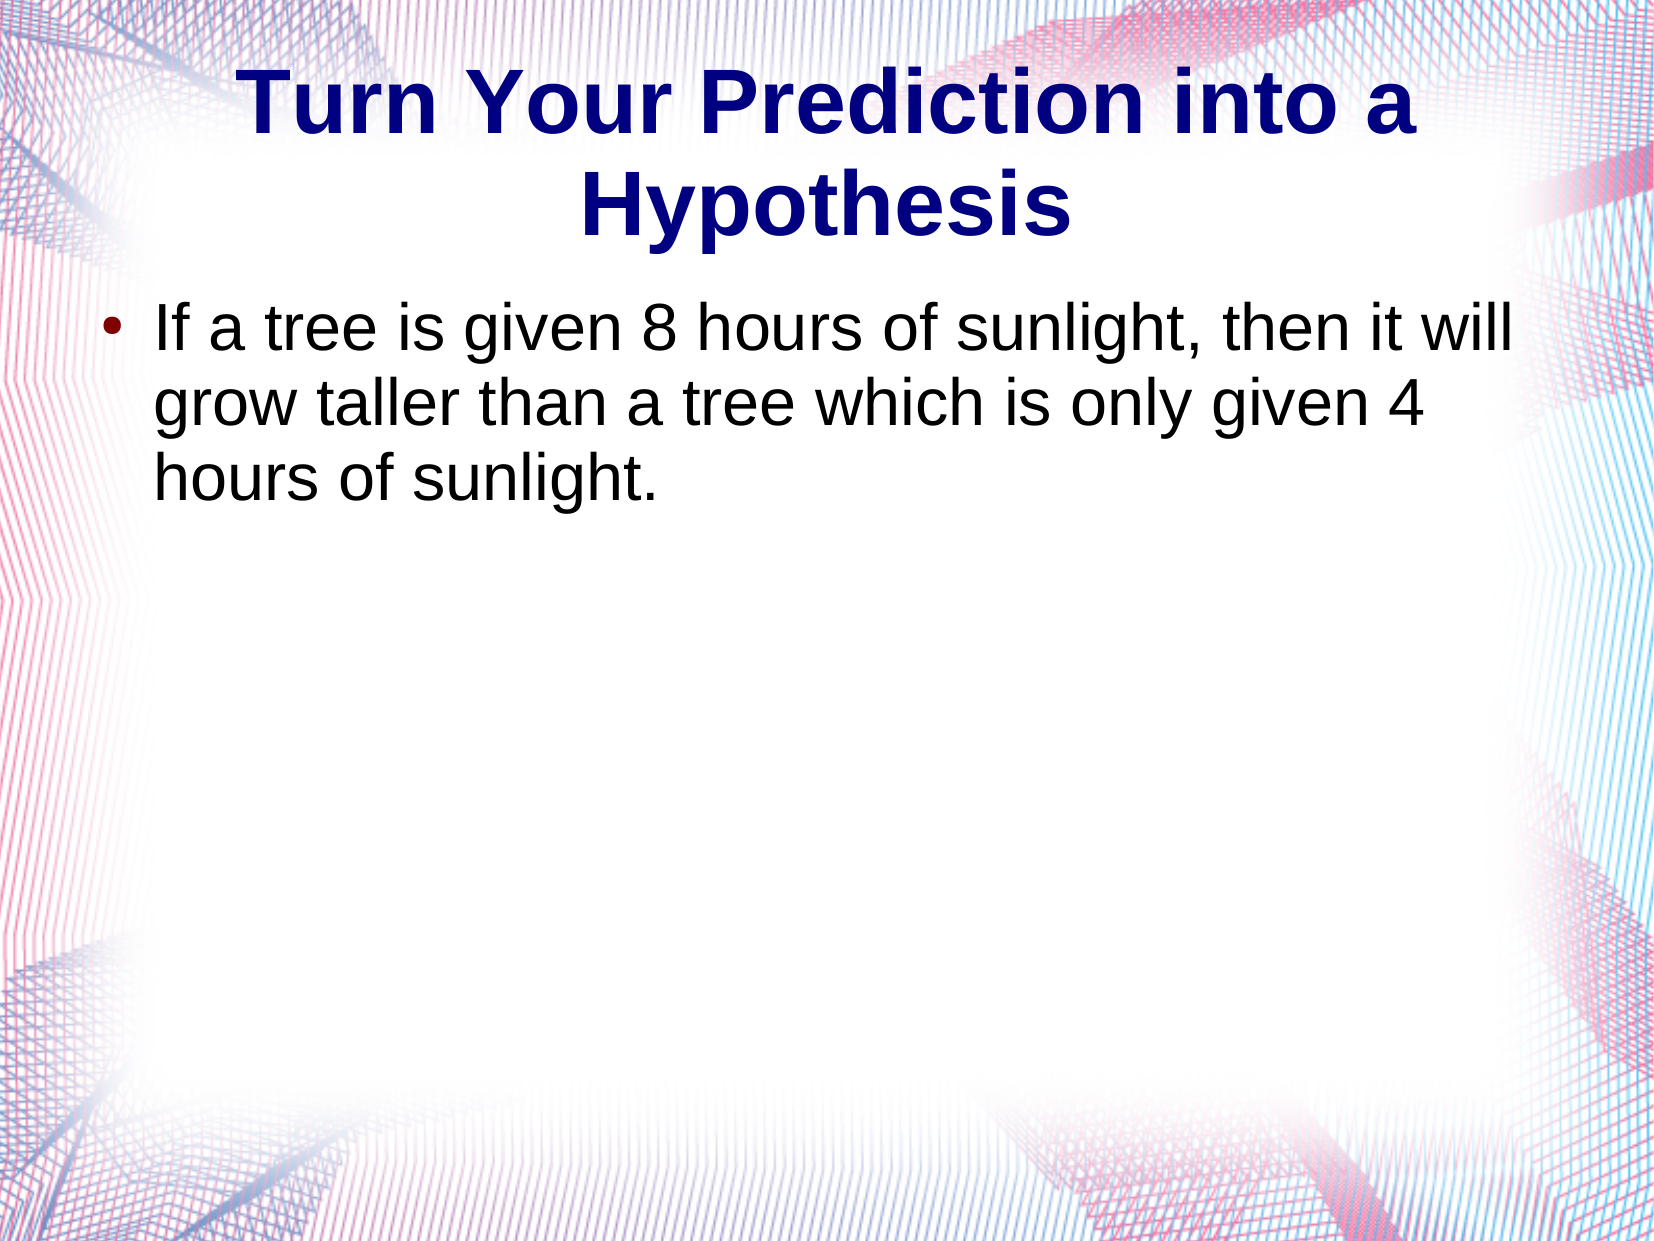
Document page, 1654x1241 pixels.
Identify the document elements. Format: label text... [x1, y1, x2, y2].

list If a tree is given 8 hours of sunlight, then it will grow taller than a tree which is only given 4 hours of sunlight. [82, 290, 1571, 1109]
title Turn Your Prediction into a Hypothesis [82, 49, 1571, 257]
picture [0, 0, 1654, 1241]
